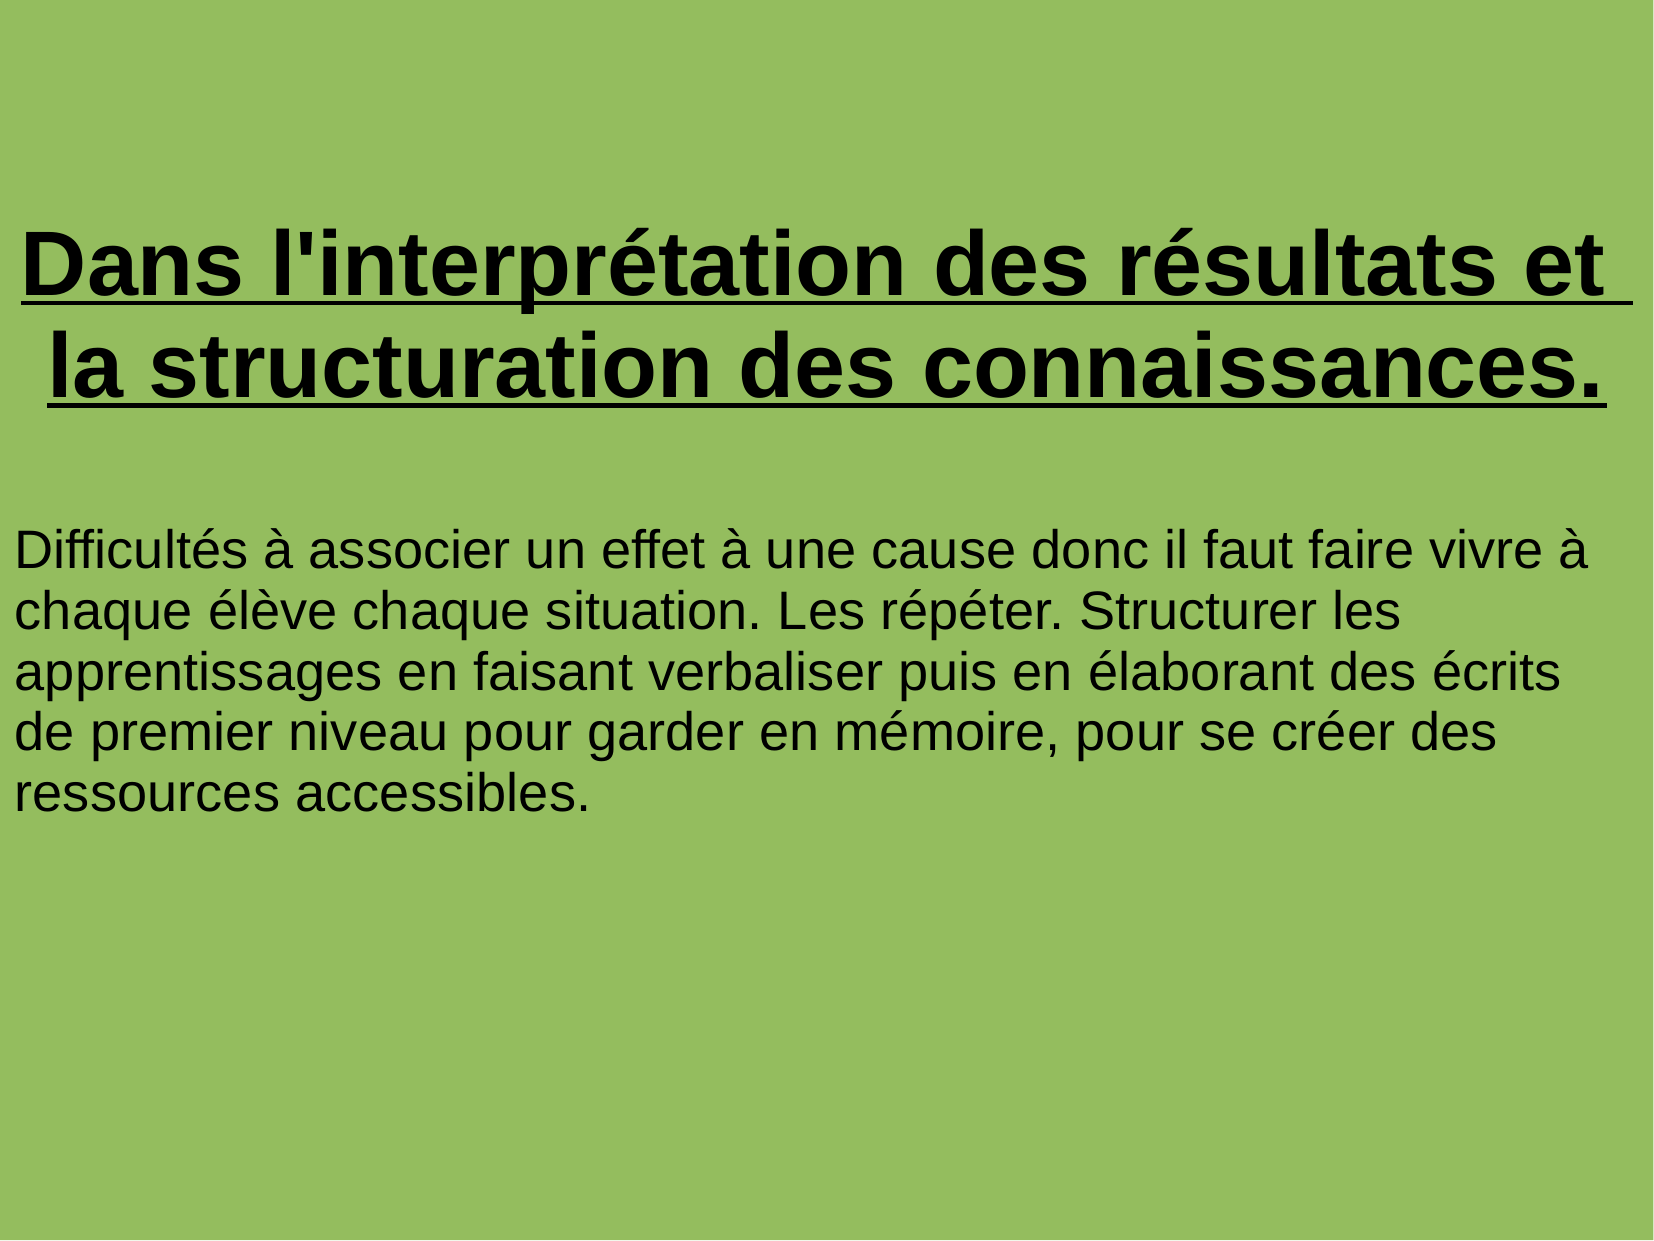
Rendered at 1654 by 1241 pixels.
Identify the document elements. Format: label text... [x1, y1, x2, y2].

text_box Dans l'interprétation des résultats et la structuration des connaissances. Difficultés à associer un effet à une cause donc il faut faire vivre à chaque élève chaque situation. Les répéter. Structurer les apprentissages en faisant verbaliser puis en élaborant des écrits de premier niveau pour garder en mémoire, pour se créer des ressources accessibles. [0, 0, 1654, 1241]
